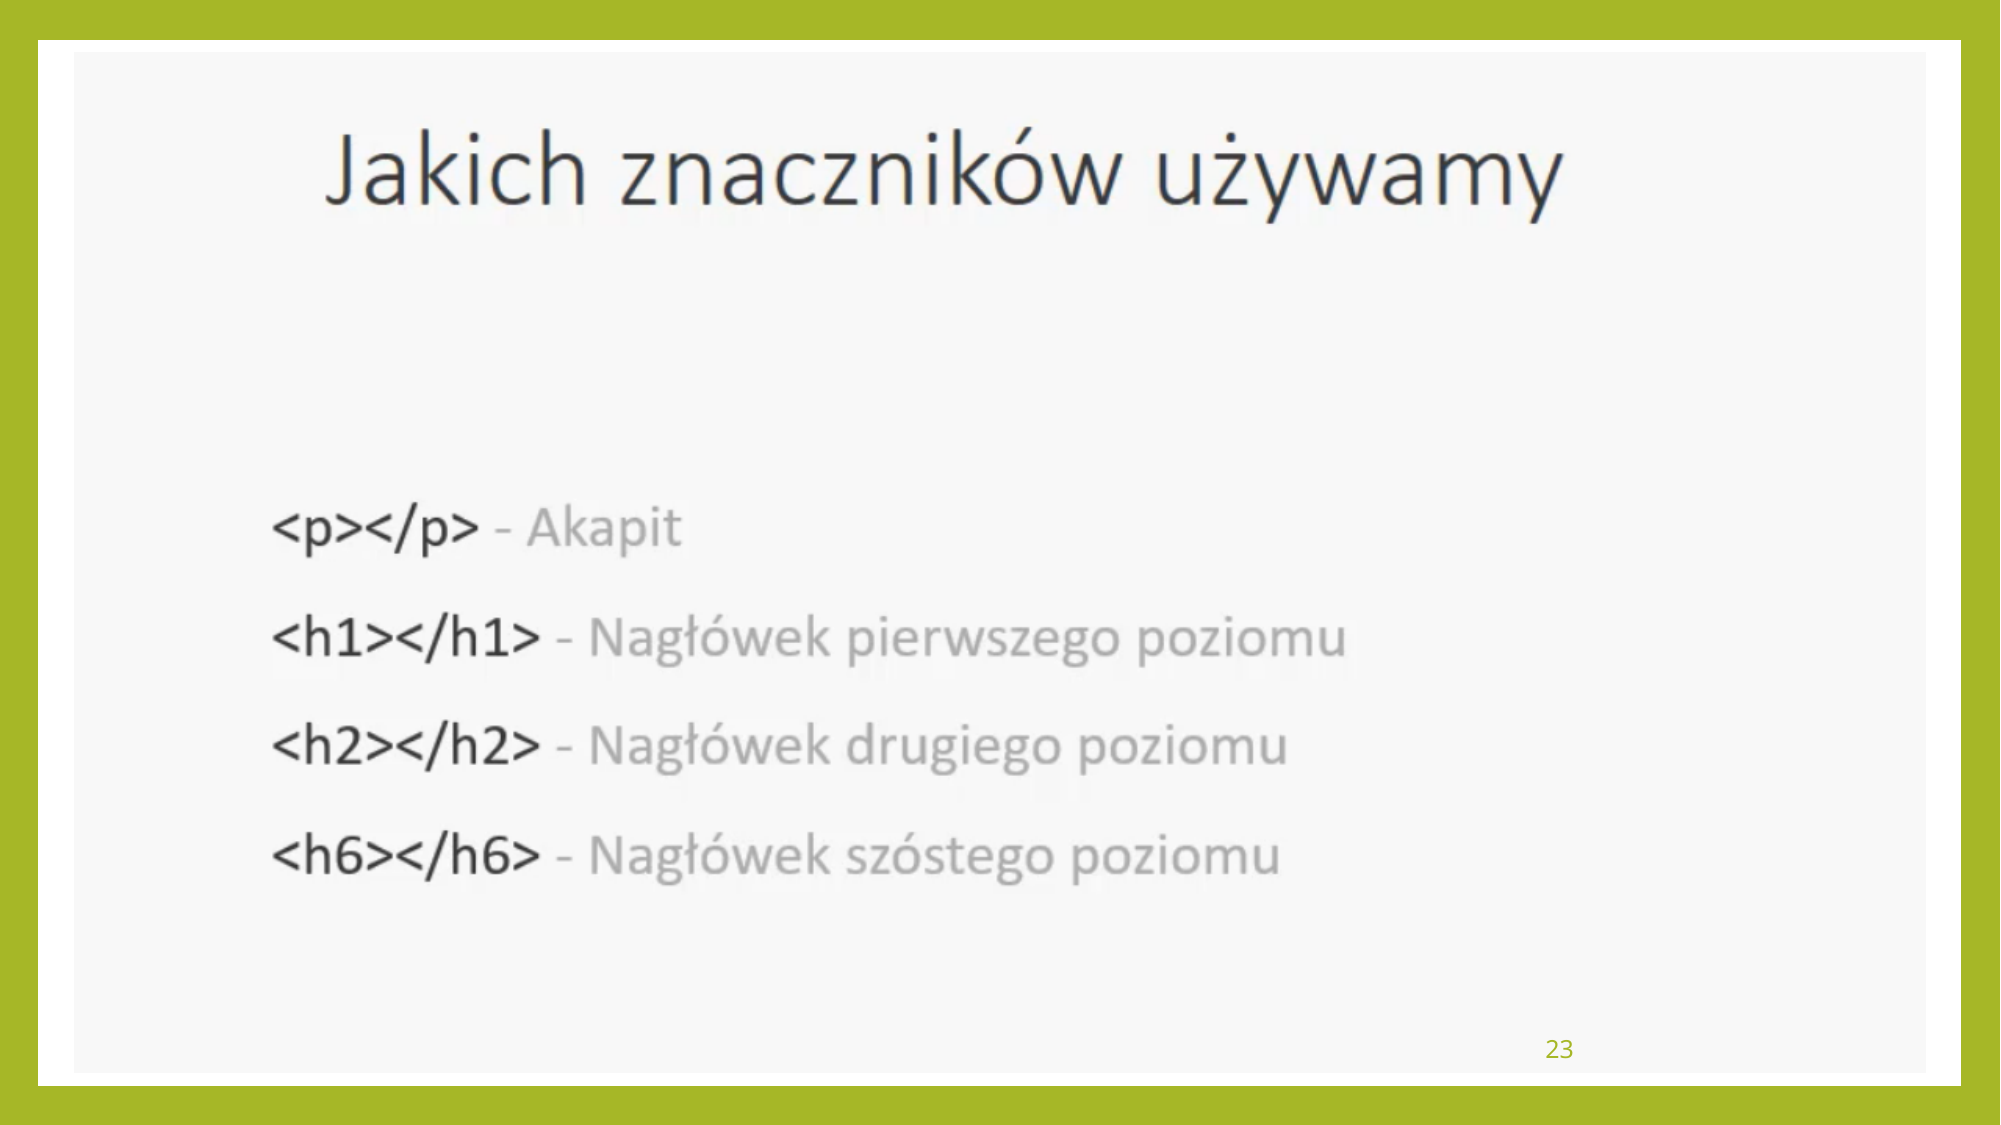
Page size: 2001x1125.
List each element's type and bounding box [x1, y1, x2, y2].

text_box [1530, 1020, 1811, 1081]
picture [74, 52, 1926, 1073]
